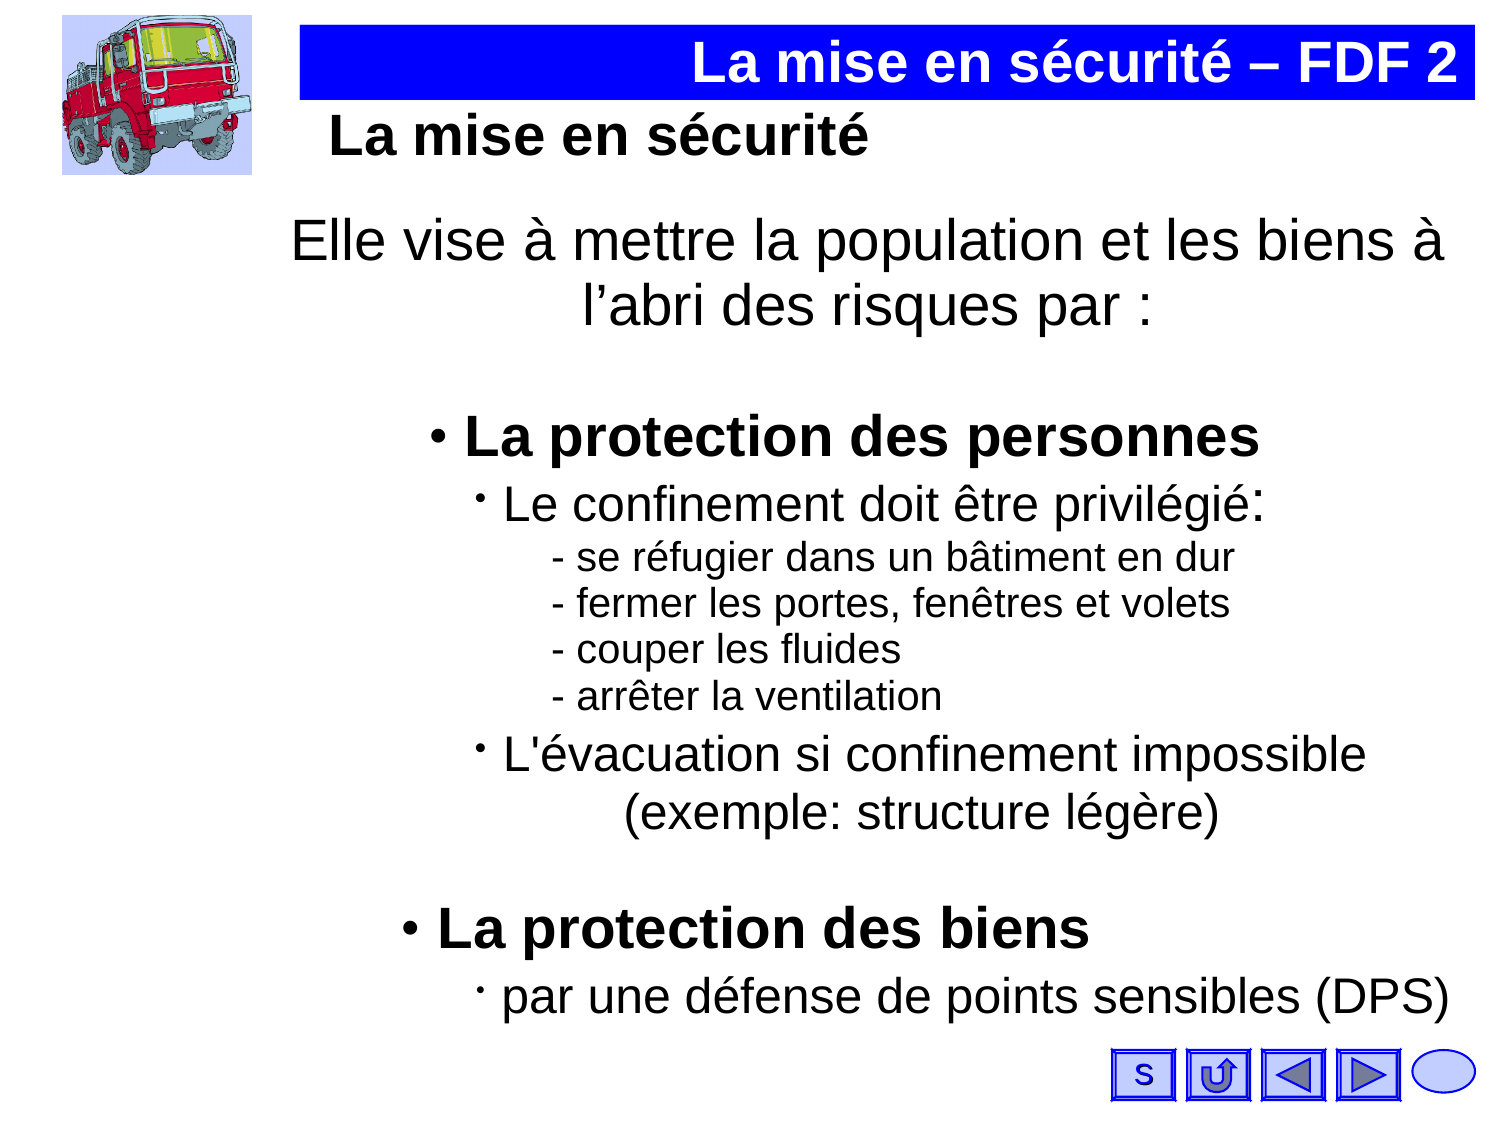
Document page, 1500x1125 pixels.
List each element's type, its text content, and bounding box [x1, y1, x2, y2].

text_box Elle vise à mettre la population et les biens à l’abri des risques par : La protection des personnes Le confinement doit être privilégié: - se réfugier dans un bâtiment en dur - fermer les portes, fenêtres et volets - couper les fluides - arrêter la ventilation L'évacuation si confinement impossible (exemple: structure légère) La protection des biens par une défense de points sensibles (DPS) [236, 200, 1500, 1090]
text_box La mise en sécurité [313, 100, 886, 176]
text_box La mise en sécurité – FDF 2 [299, 24, 1475, 100]
